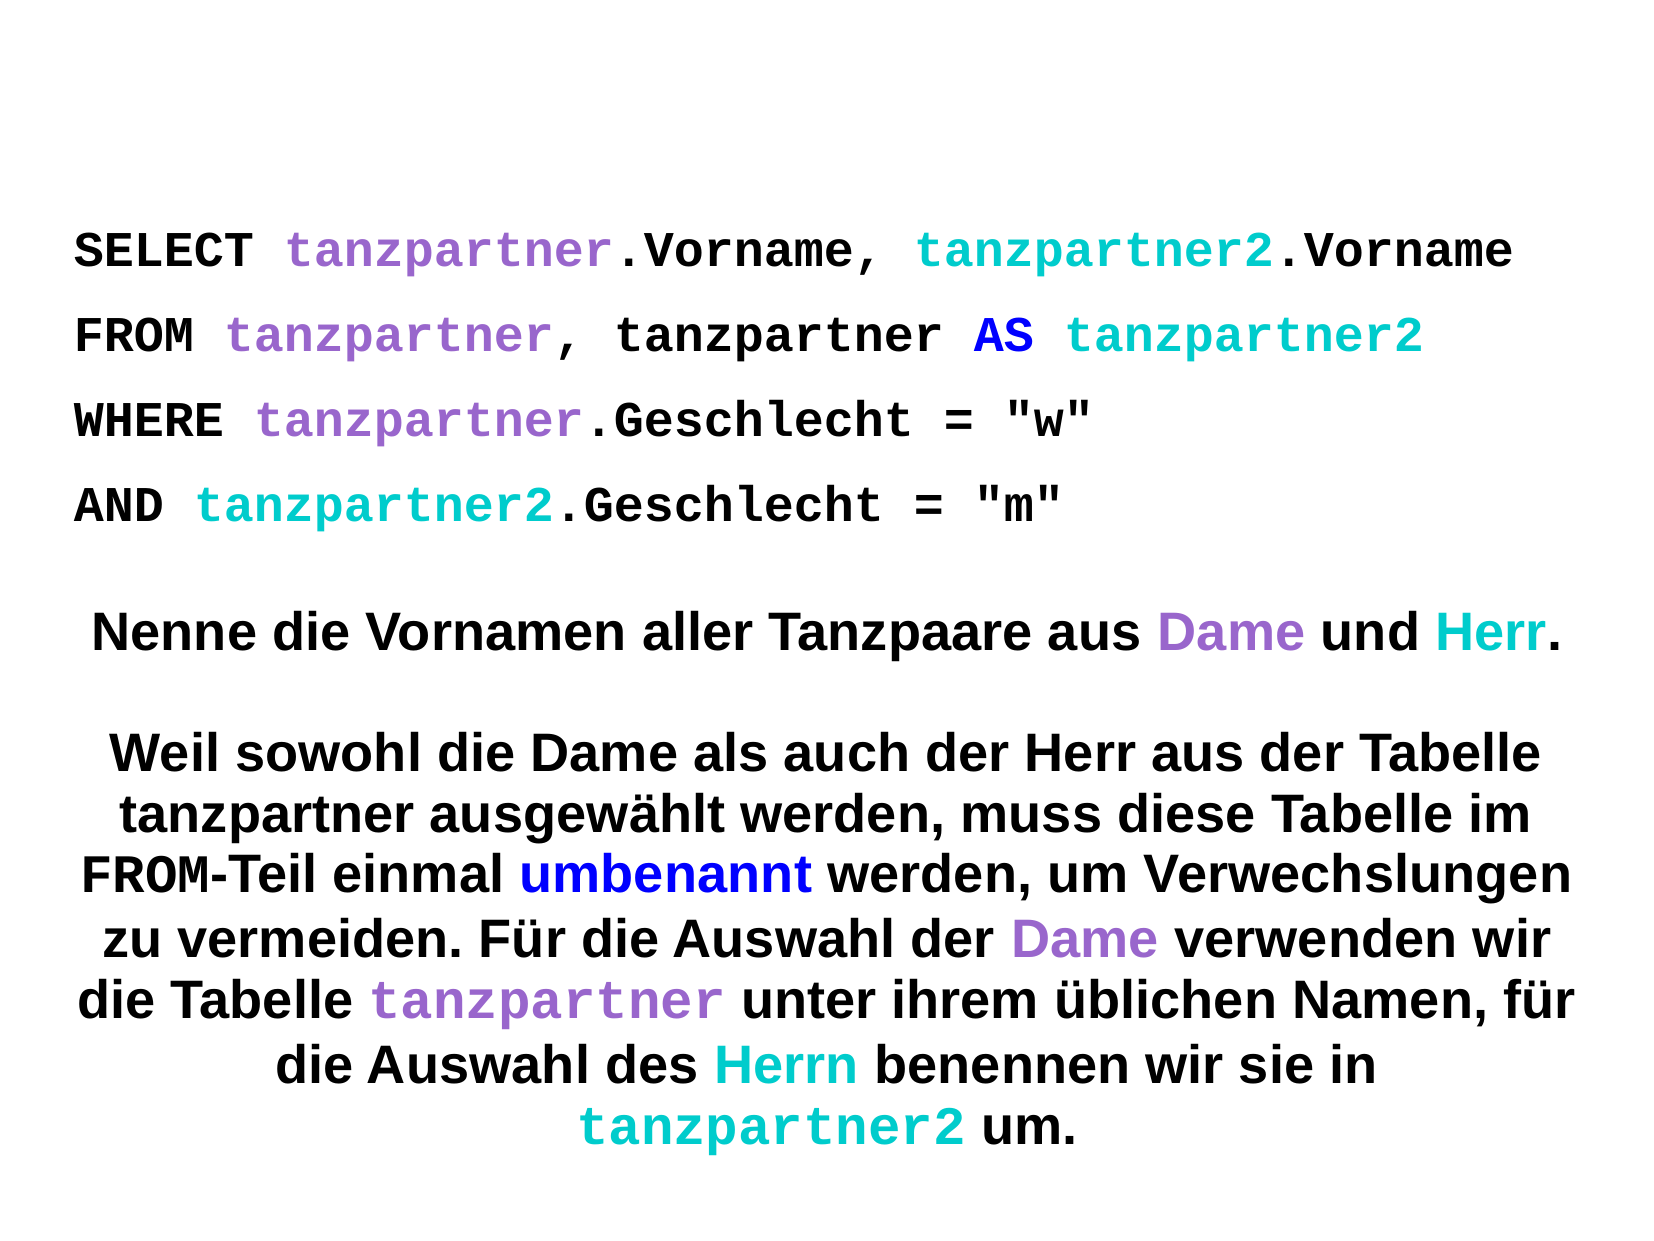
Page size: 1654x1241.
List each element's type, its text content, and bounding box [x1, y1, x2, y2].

text_box SELECT tanzpartner.Vorname, tanzpartner2.Vorname FROM tanzpartner, tanzpartner AS tanzpartner2 WHERE tanzpartner.Geschlecht = "w" AND tanzpartner2.Geschlecht = "m" [59, 188, 1625, 516]
text_box Nenne die Vornamen aller Tanzpaare aus Dame und Herr. Weil sowohl die Dame als auch der Herr aus der Tabelle tanzpartner ausgewählt werden, muss diese Tabelle im FROM-Teil einmal umbenannt werden, um Verwechslungen zu vermeiden. Für die Auswahl der Dame verwenden wir die Tabelle tanzpartner unter ihrem üblichen Namen, für die Auswahl des Herrn benennen wir sie in tanzpartner2 um. [59, 594, 1595, 1182]
